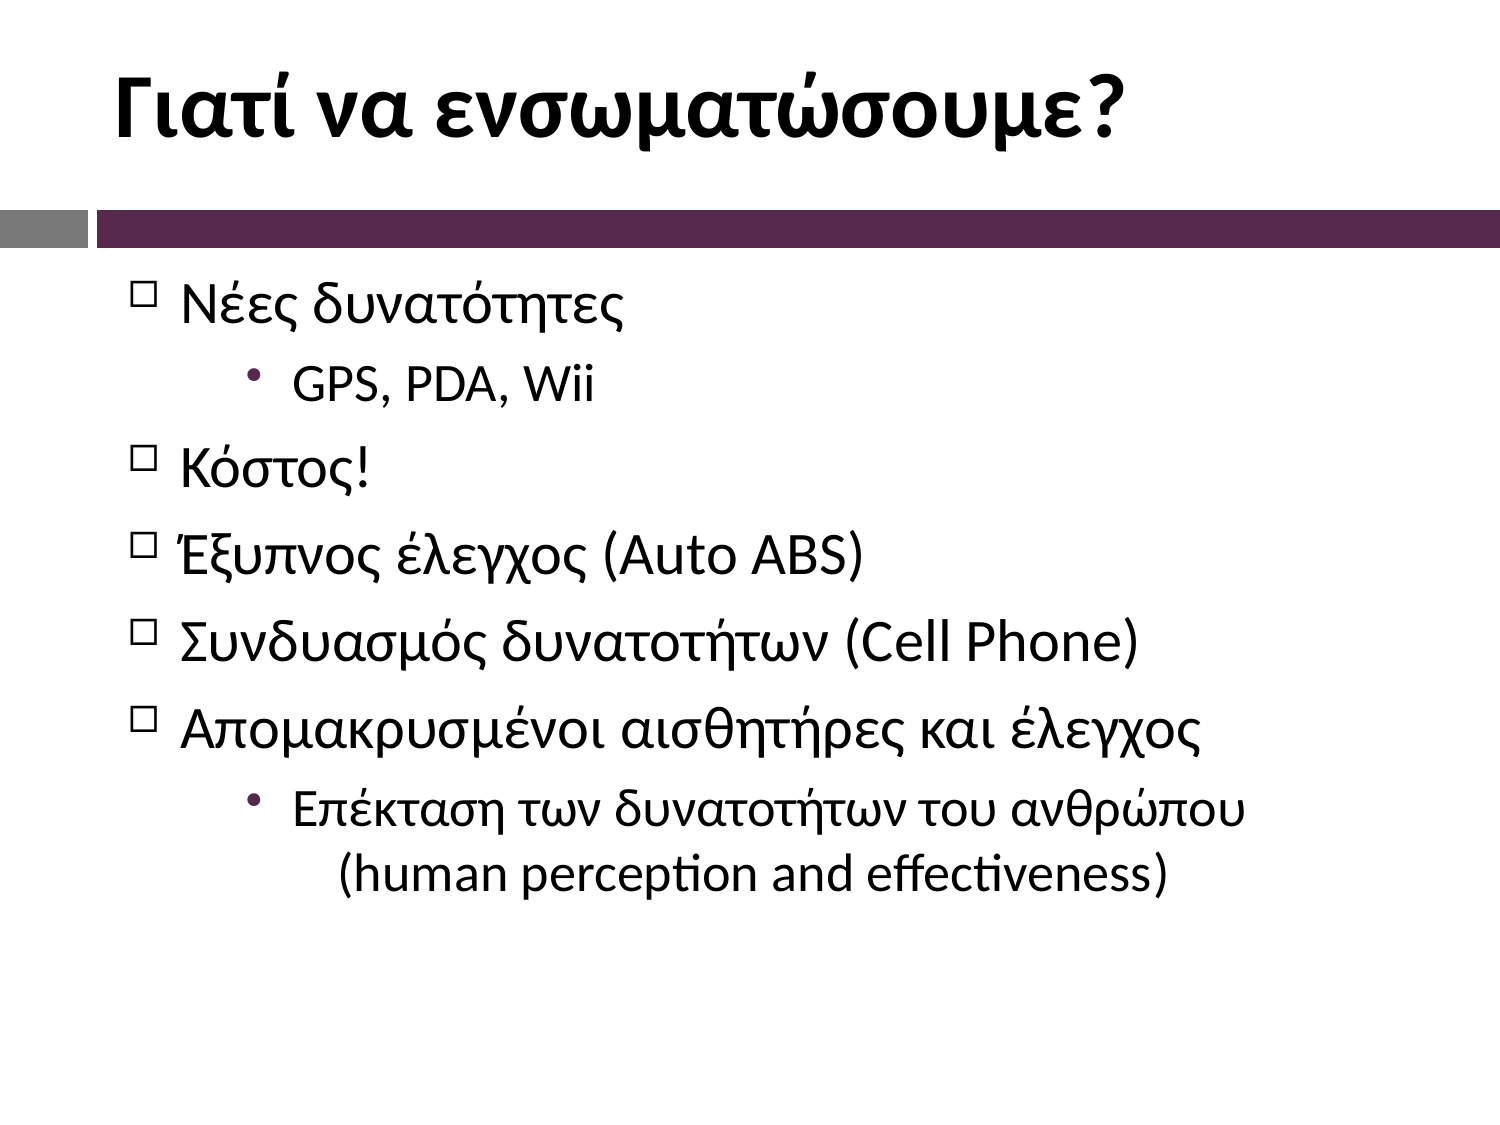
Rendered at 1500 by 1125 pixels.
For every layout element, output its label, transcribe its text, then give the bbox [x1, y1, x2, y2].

list Νέες δυνατότητες GPS, PDA, Wii Κόστος! Έξυπνος έλεγχος (Auto ABS) Συνδυασμός δυνατοτήτων (Cell Phone) Απομακρυσμένοι αισθητήρες και έλεγχος Επέκταση των δυνατοτήτων του ανθρώπου (human perception and effectiveness) [112, 255, 1438, 977]
title Γιατί να ενσωματώσουμε? [100, 19, 1438, 182]
